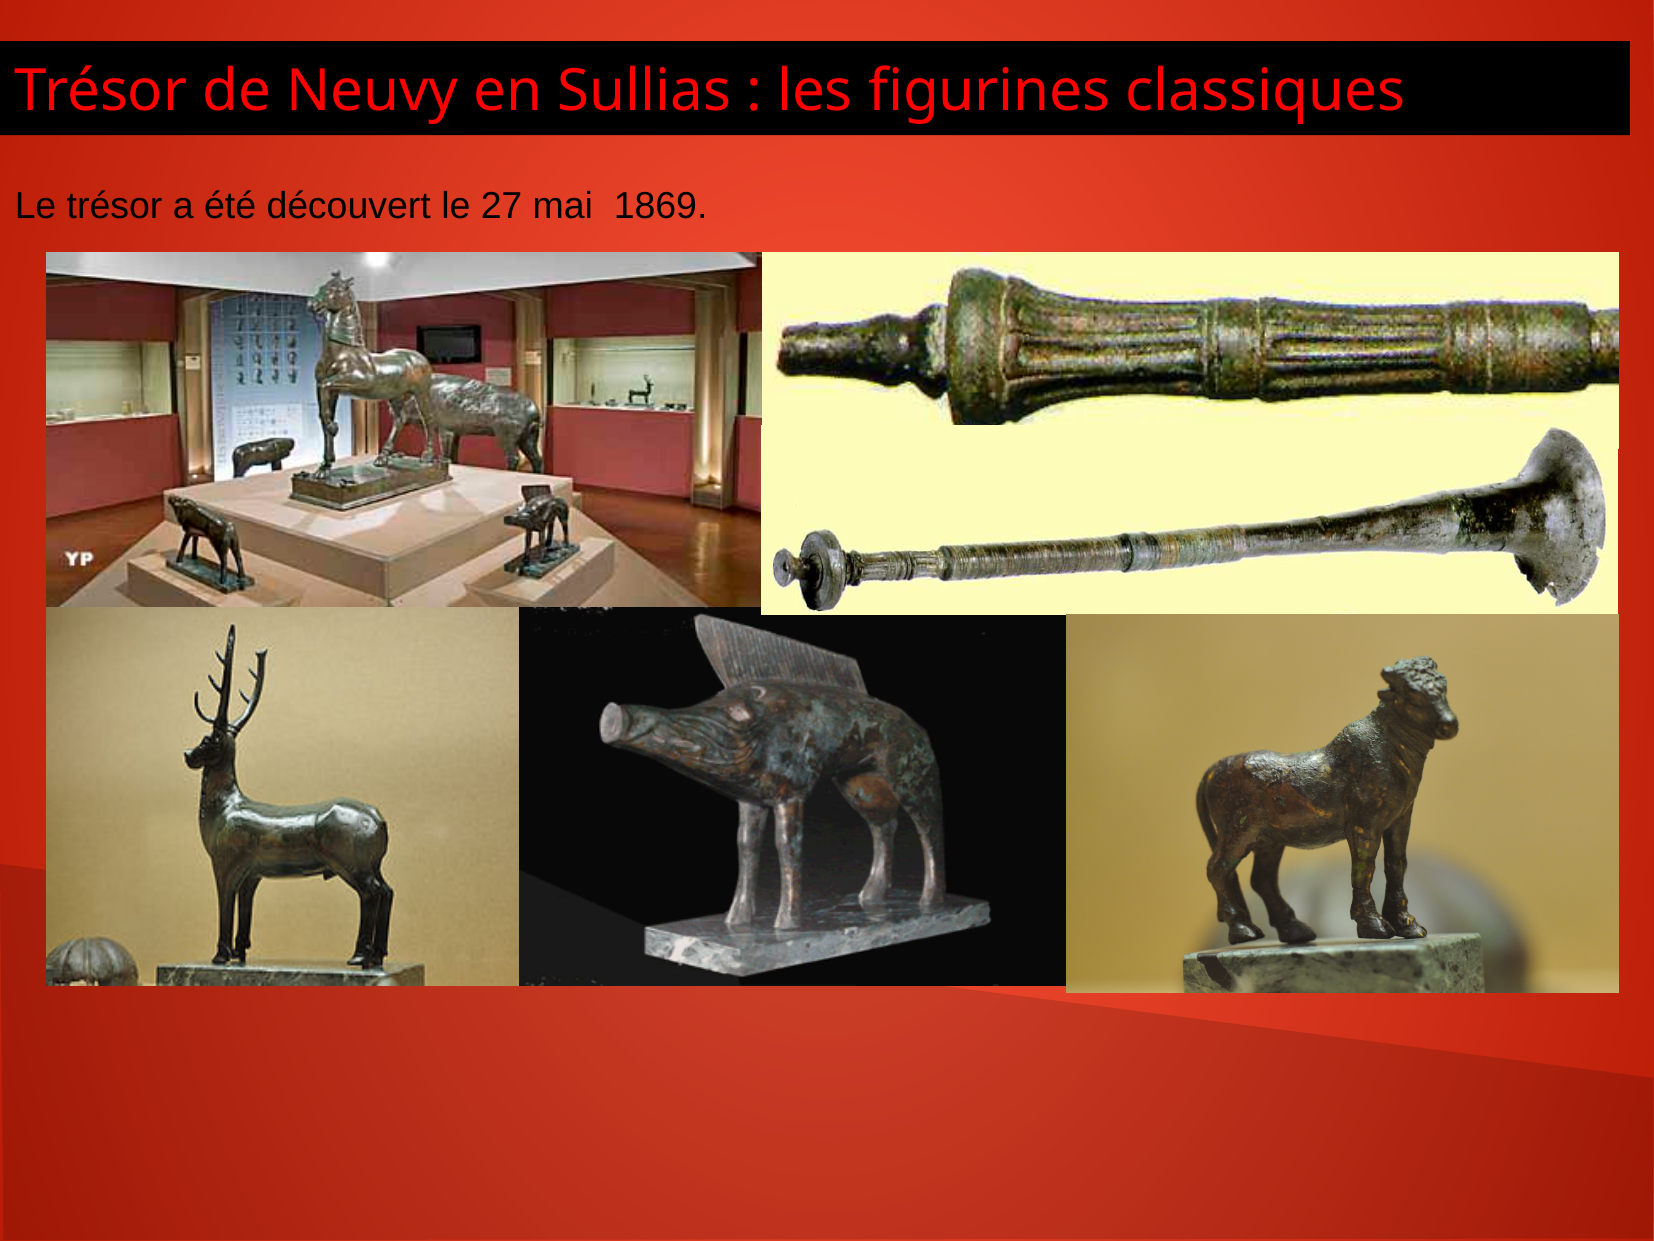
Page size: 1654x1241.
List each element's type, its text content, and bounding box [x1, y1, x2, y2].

text_box Trésor de Neuvy en Sullias : les figurines classiques [0, 41, 1630, 124]
text_box Le trésor a été découvert le 27 mai 1869. [0, 177, 734, 277]
picture [46, 252, 1619, 993]
